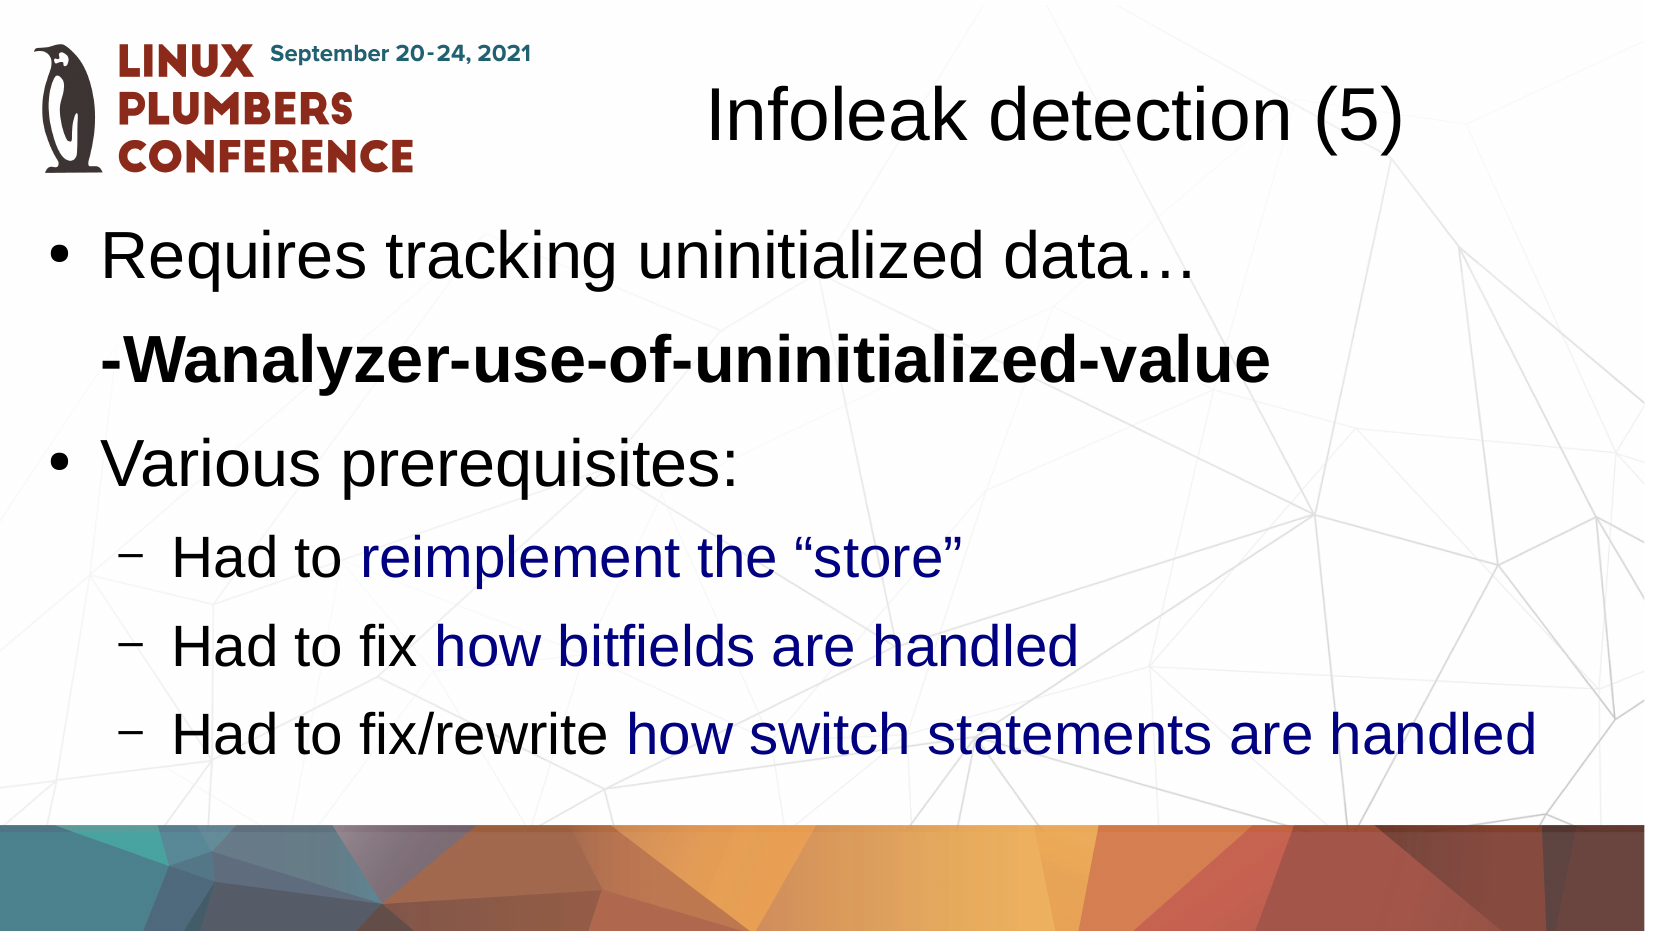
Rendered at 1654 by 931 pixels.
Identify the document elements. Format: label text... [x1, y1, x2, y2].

list Requires tracking uninitialized data… -Wanalyzer-use-of-uninitialized-value Various prerequisites: Had to reimplement the “store” Had to fix how bitfields are handled Had to fix/rewrite how switch statements are handled [30, 217, 1645, 796]
title Infoleak detection (5) [540, 37, 1571, 193]
picture [0, 1, 1645, 931]
